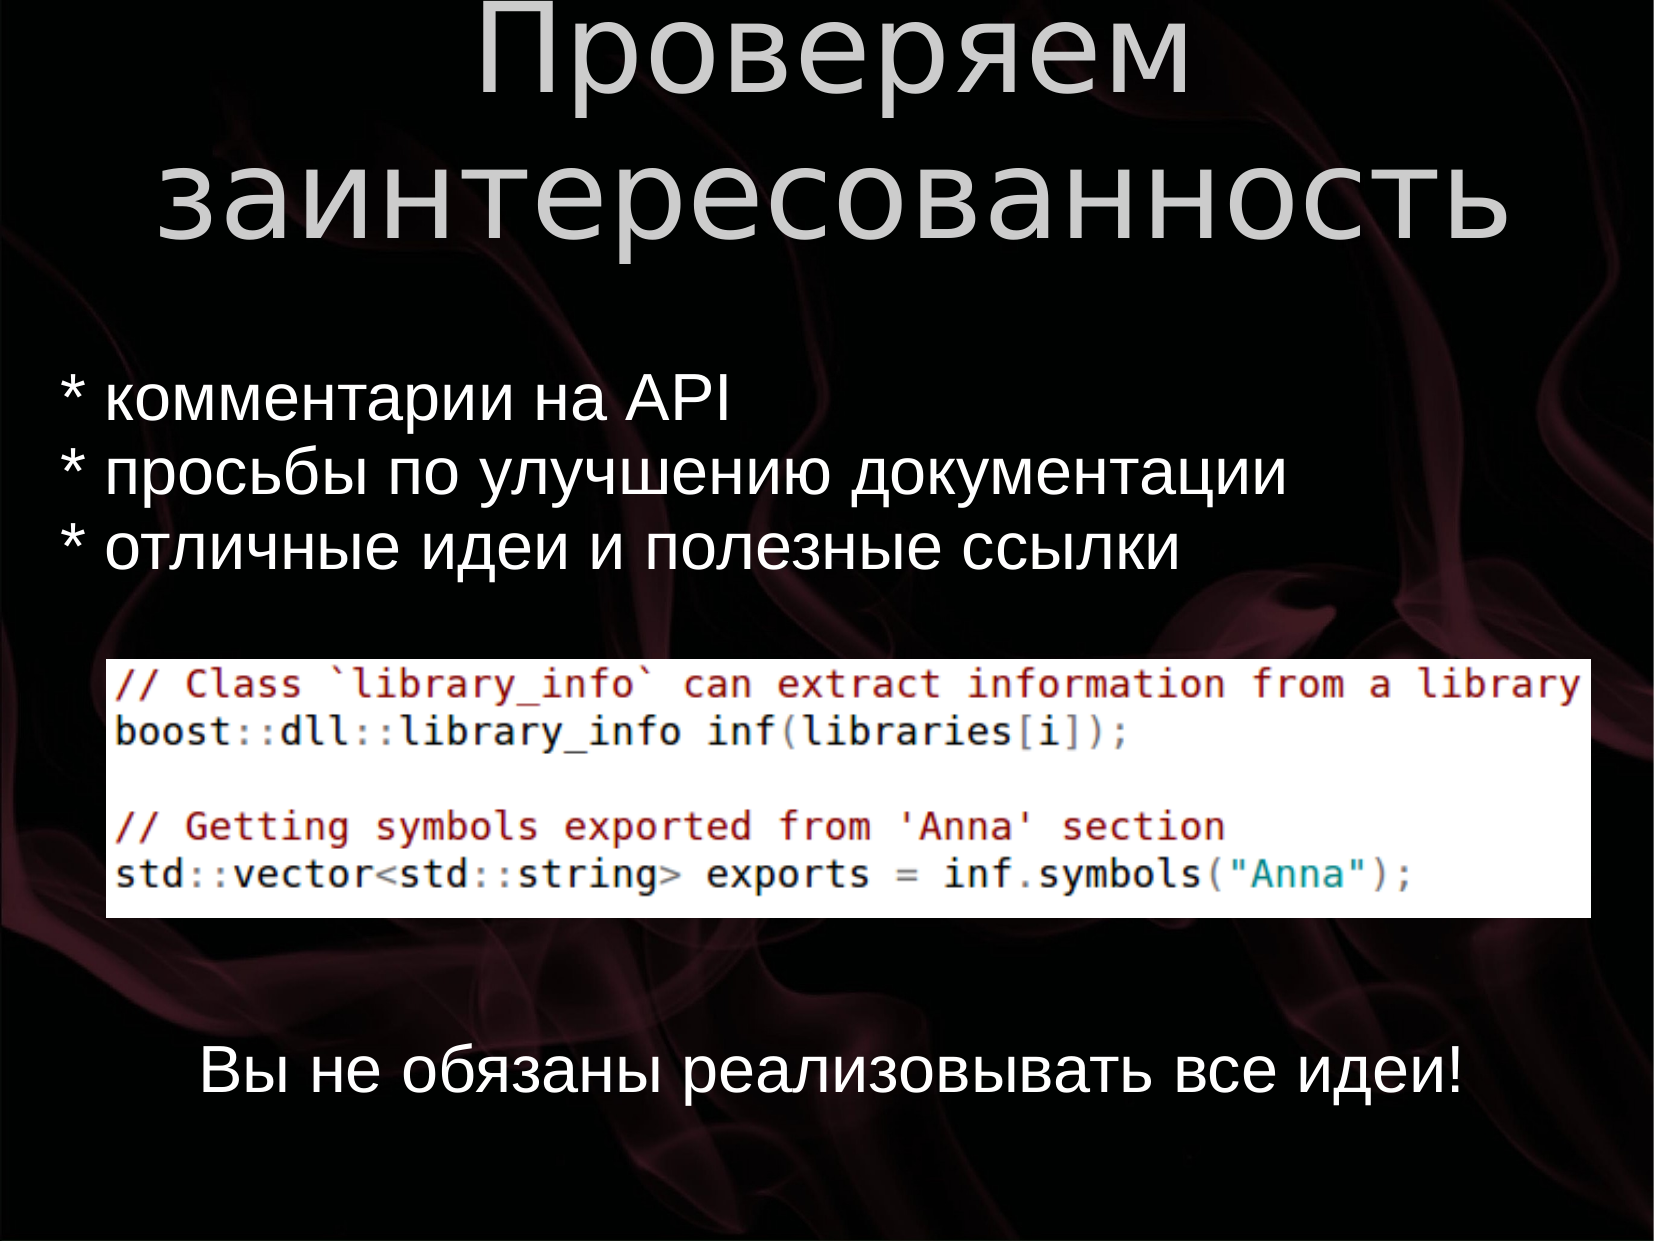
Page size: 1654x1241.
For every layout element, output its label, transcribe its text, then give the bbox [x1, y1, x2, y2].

picture [0, 0, 1654, 1241]
text_box * комментарии на API * просьбы по улучшению документации * отличные идеи и полезные ссылки Вы не обязаны реализовывать все идеи! [60, 267, 1606, 1199]
picture [106, 659, 1591, 919]
title Проверяем заинтересованность [90, 0, 1579, 267]
